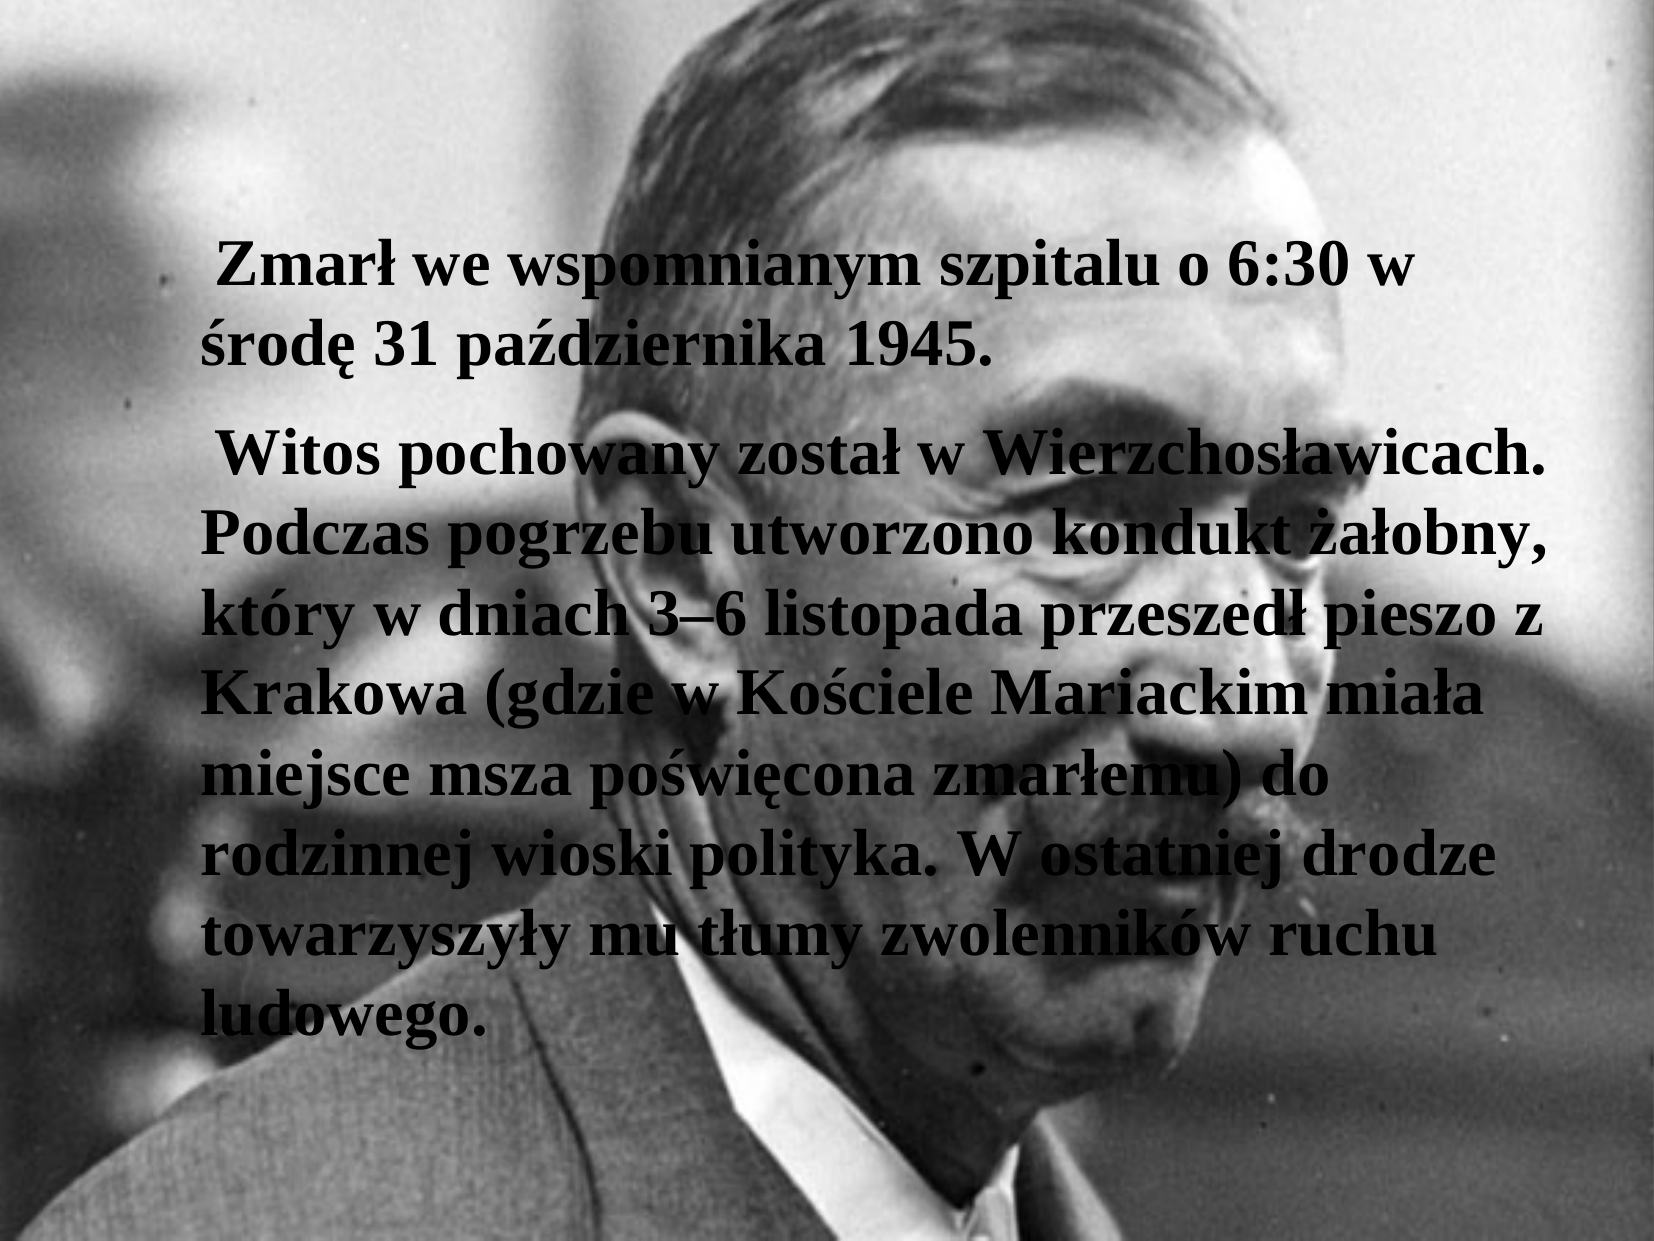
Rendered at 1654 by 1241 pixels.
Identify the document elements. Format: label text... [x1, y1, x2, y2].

picture [0, 0, 1654, 1241]
list Zmarł we wspomnianym szpitalu o 6:30 w środę 31 października 1945. Witos pochowany został w Wierzchosławicach. Podczas pogrzebu utworzono kondukt żałobny, który w dniach 3–6 listopada przeszedł pieszo z Krakowa (gdzie w Kościele Mariackim miała miejsce msza poświęcona zmarłemu) do rodzinnej wioski polityka. W ostatniej drodze towarzyszyły mu tłumy zwolenników ruchu ludowego. [58, 218, 1583, 1092]
